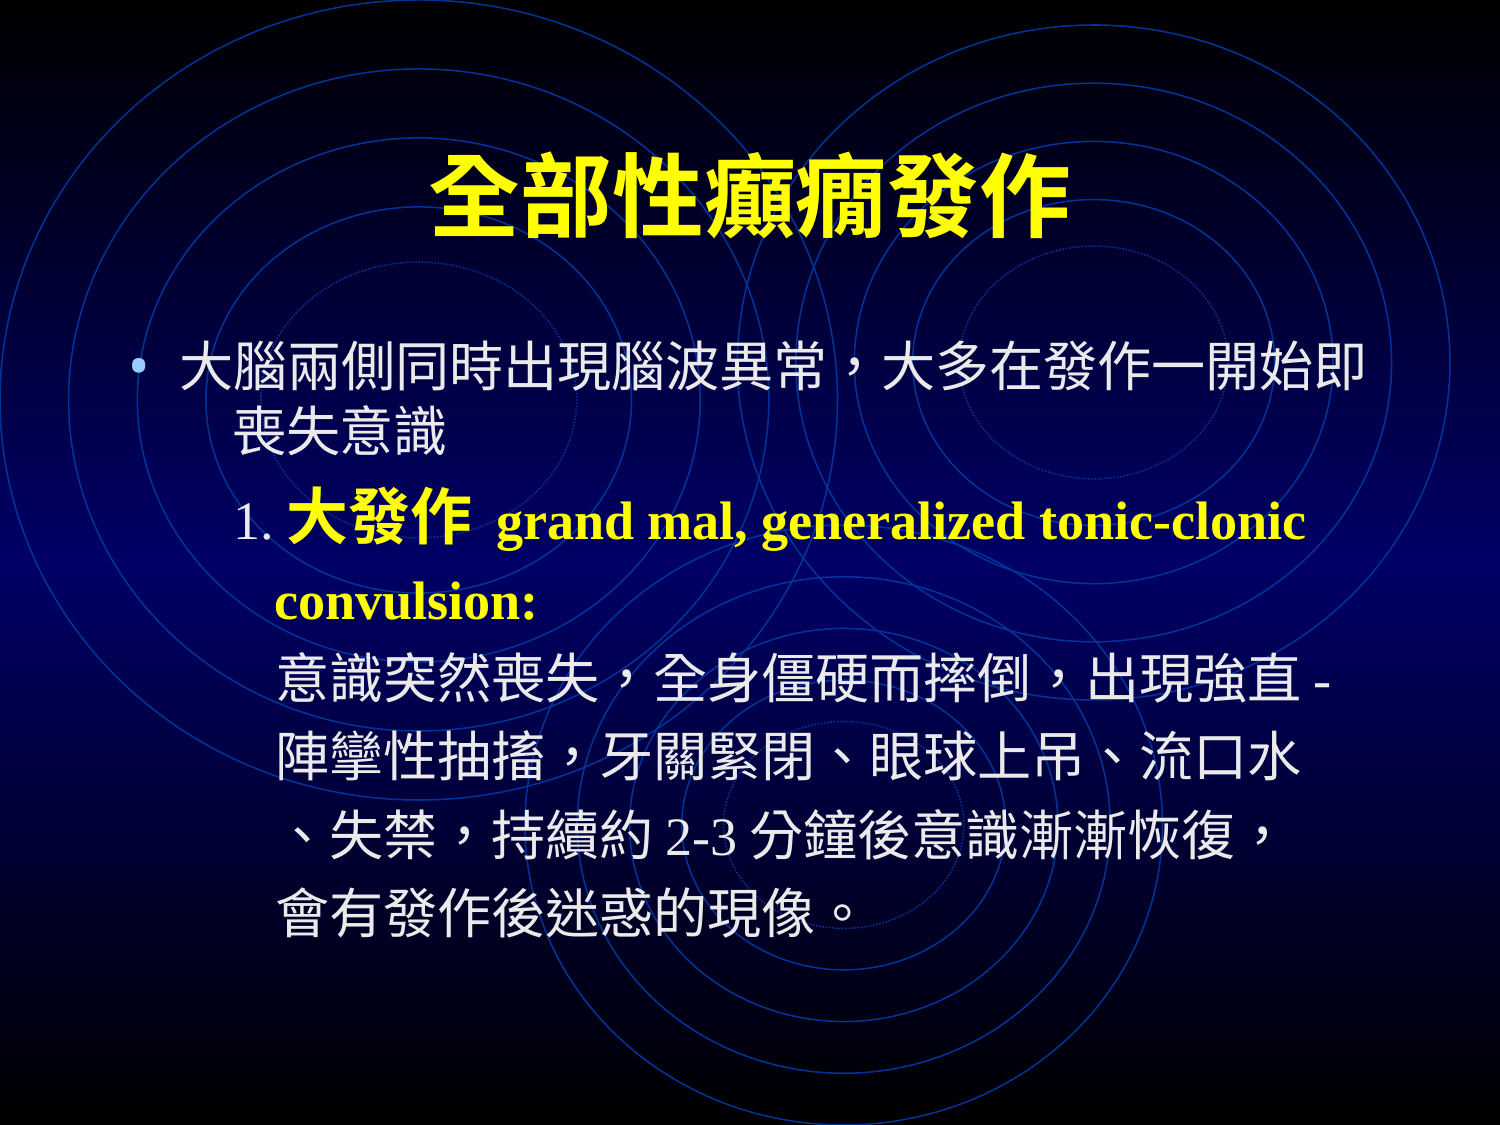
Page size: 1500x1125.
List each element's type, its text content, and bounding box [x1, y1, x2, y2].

list 大腦兩側同時出現腦波異常，大多在發作一開始即喪失意識 1.大發作 grand mal, generalized tonic-clonic convulsion: 意識突然喪失，全身僵硬而摔倒，出現強直- 陣攣性抽搐，牙關緊閉、眼球上吊、流口水 、失禁，持續約2-3分鐘後意識漸漸恢復， 會有發作後迷惑的現像。 [112, 324, 1388, 1000]
title 全部性癲癇發作 [112, 99, 1388, 288]
